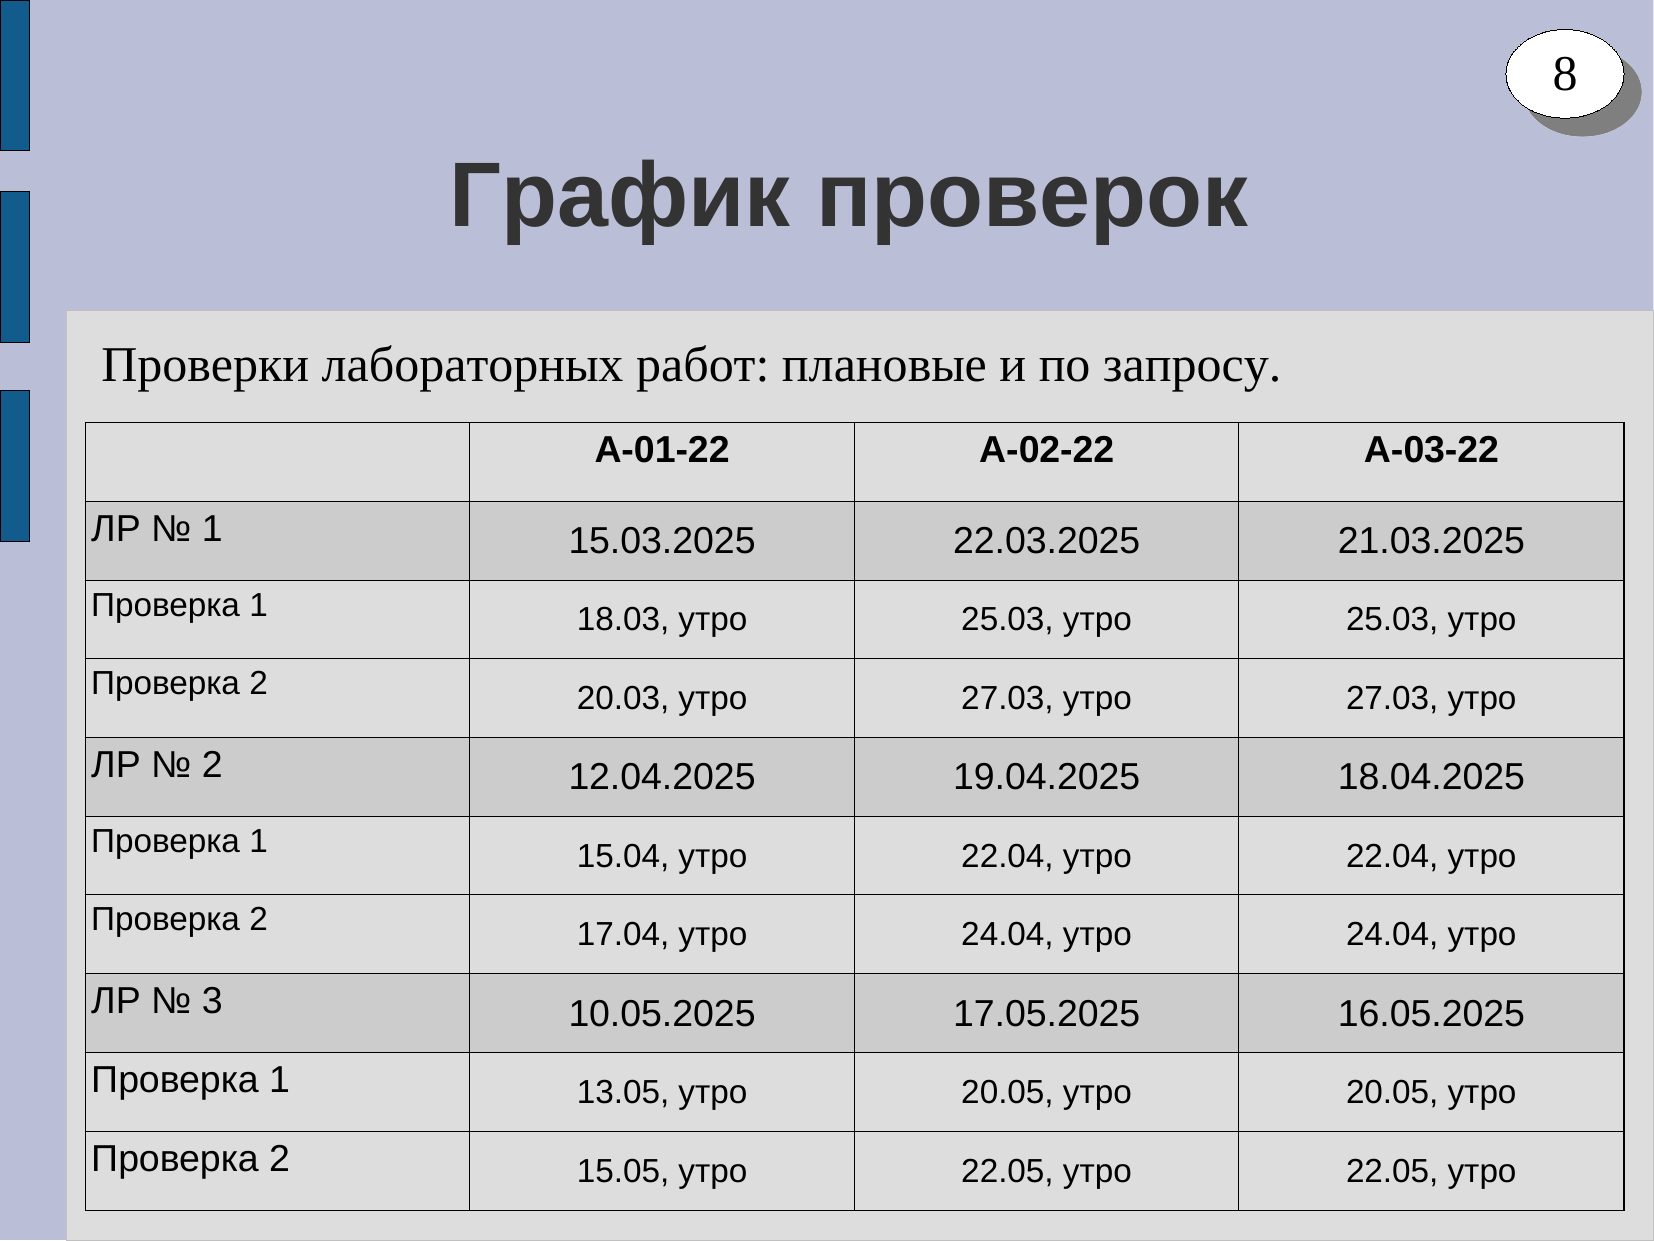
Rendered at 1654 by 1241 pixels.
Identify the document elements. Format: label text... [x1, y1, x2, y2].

table_header [86, 423, 469, 501]
table_cell 15.05, утро [470, 1132, 854, 1210]
table_cell Проверка 2 [86, 895, 469, 973]
table_cell 25.03, утро [1239, 581, 1623, 658]
table_cell ЛР № 3 [86, 974, 469, 1052]
table_cell 24.04, утро [1239, 895, 1623, 973]
table_cell 22.03.2025 [855, 502, 1238, 580]
table_cell 19.04.2025 [855, 738, 1238, 816]
table_cell Проверка 1 [86, 1053, 469, 1131]
table_cell 15.04, утро [470, 817, 854, 894]
table_cell 20.03, утро [470, 659, 854, 737]
table_cell 12.04.2025 [470, 738, 854, 816]
text_box 8 [1505, 29, 1625, 119]
table_cell 27.03, утро [855, 659, 1238, 737]
table_cell Проверка 2 [86, 1132, 469, 1210]
table_cell 17.05.2025 [855, 974, 1238, 1052]
table_cell 18.04.2025 [1239, 738, 1623, 816]
table_cell 18.03, утро [470, 581, 854, 658]
table_cell 17.04, утро [470, 895, 854, 973]
table_cell 22.04, утро [1239, 817, 1623, 894]
table_cell 20.05, утро [855, 1053, 1238, 1131]
table_cell 16.05.2025 [1239, 974, 1623, 1052]
table_cell ЛР № 2 [86, 738, 469, 816]
table_cell 20.05, утро [1239, 1053, 1623, 1131]
table_cell ЛР № 1 [86, 502, 469, 580]
table_cell 22.05, утро [1239, 1132, 1623, 1210]
table_cell 22.05, утро [855, 1132, 1238, 1210]
text_box Проверки лабораторных работ: плановые и по запросу. [101, 336, 1625, 422]
table_header A-01-22 [470, 423, 854, 501]
table_cell 27.03, утро [1239, 659, 1623, 737]
table_cell 24.04, утро [855, 895, 1238, 973]
table_cell 15.03.2025 [470, 502, 854, 580]
table_cell 10.05.2025 [470, 974, 854, 1052]
table_header A-02-22 [855, 423, 1238, 501]
table_cell Проверка 1 [86, 817, 469, 894]
table_cell 21.03.2025 [1239, 502, 1623, 580]
table_cell 25.03, утро [855, 581, 1238, 658]
table_cell 22.04, утро [855, 817, 1238, 894]
table_cell Проверка 1 [86, 581, 469, 658]
table_cell Проверка 2 [86, 659, 469, 737]
table_header A-03-22 [1239, 423, 1623, 501]
title График проверок [121, 91, 1534, 299]
table_cell 13.05, утро [470, 1053, 854, 1131]
